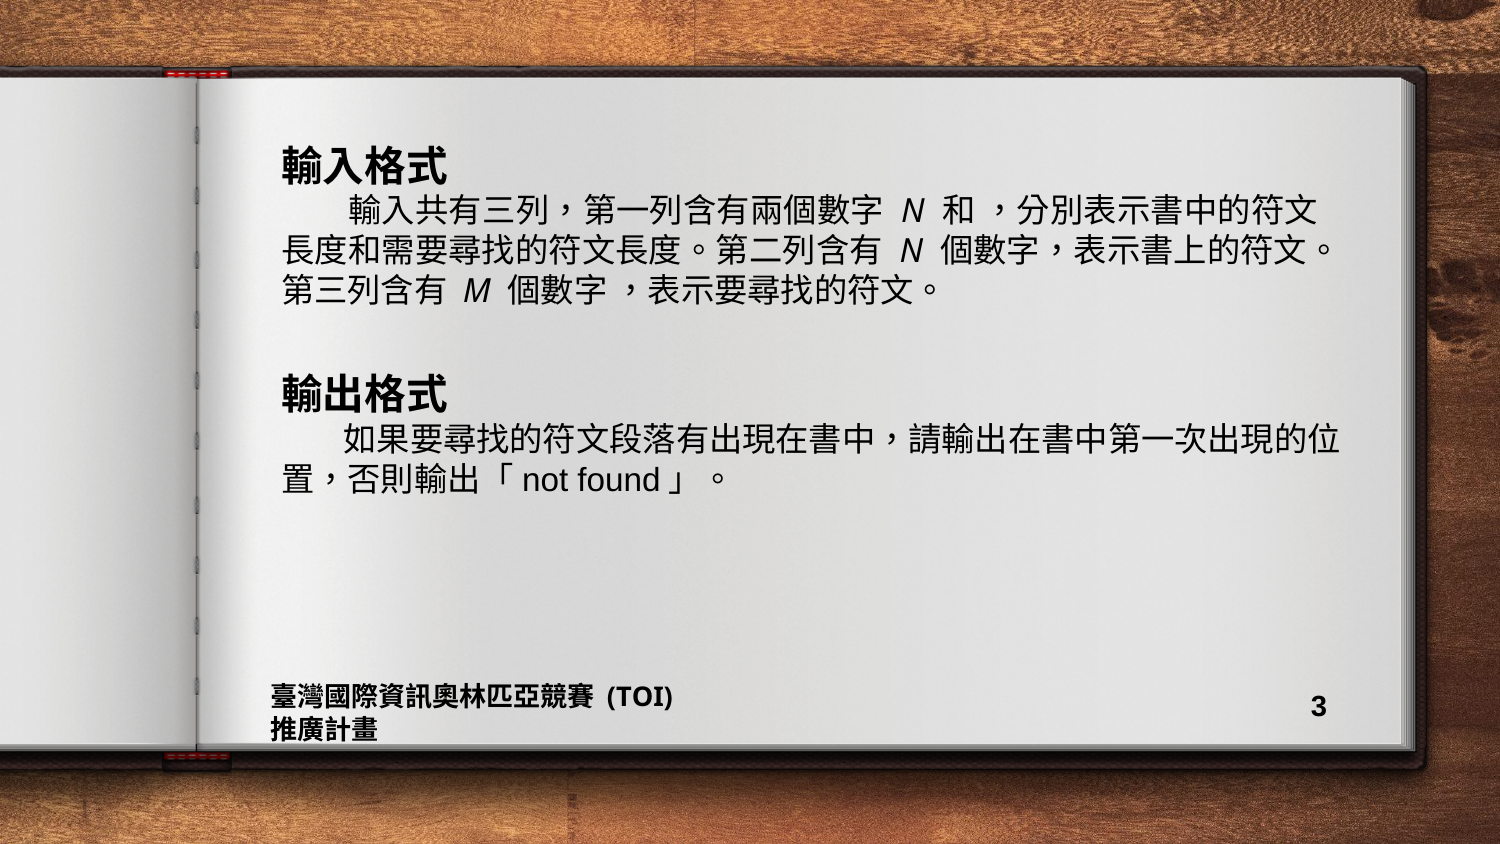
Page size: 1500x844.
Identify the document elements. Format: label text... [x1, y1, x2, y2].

text_box 輸出格式 如果要尋找的符文段落有出現在書中，請輸出在書中第一次出現的位置，否則輸出「not found」。 [266, 361, 1368, 613]
text_box 3 [1295, 672, 1386, 737]
text_box 輸入格式 輸入共有三列，第一列含有兩個數字 N 和 ，分別表示書中的符文長度和需要尋找的符文長度。第二列含有 N 個數字，表示書上的符文。第三列含有 M 個數字 ，表示要尋找的符文。 [266, 132, 1356, 361]
